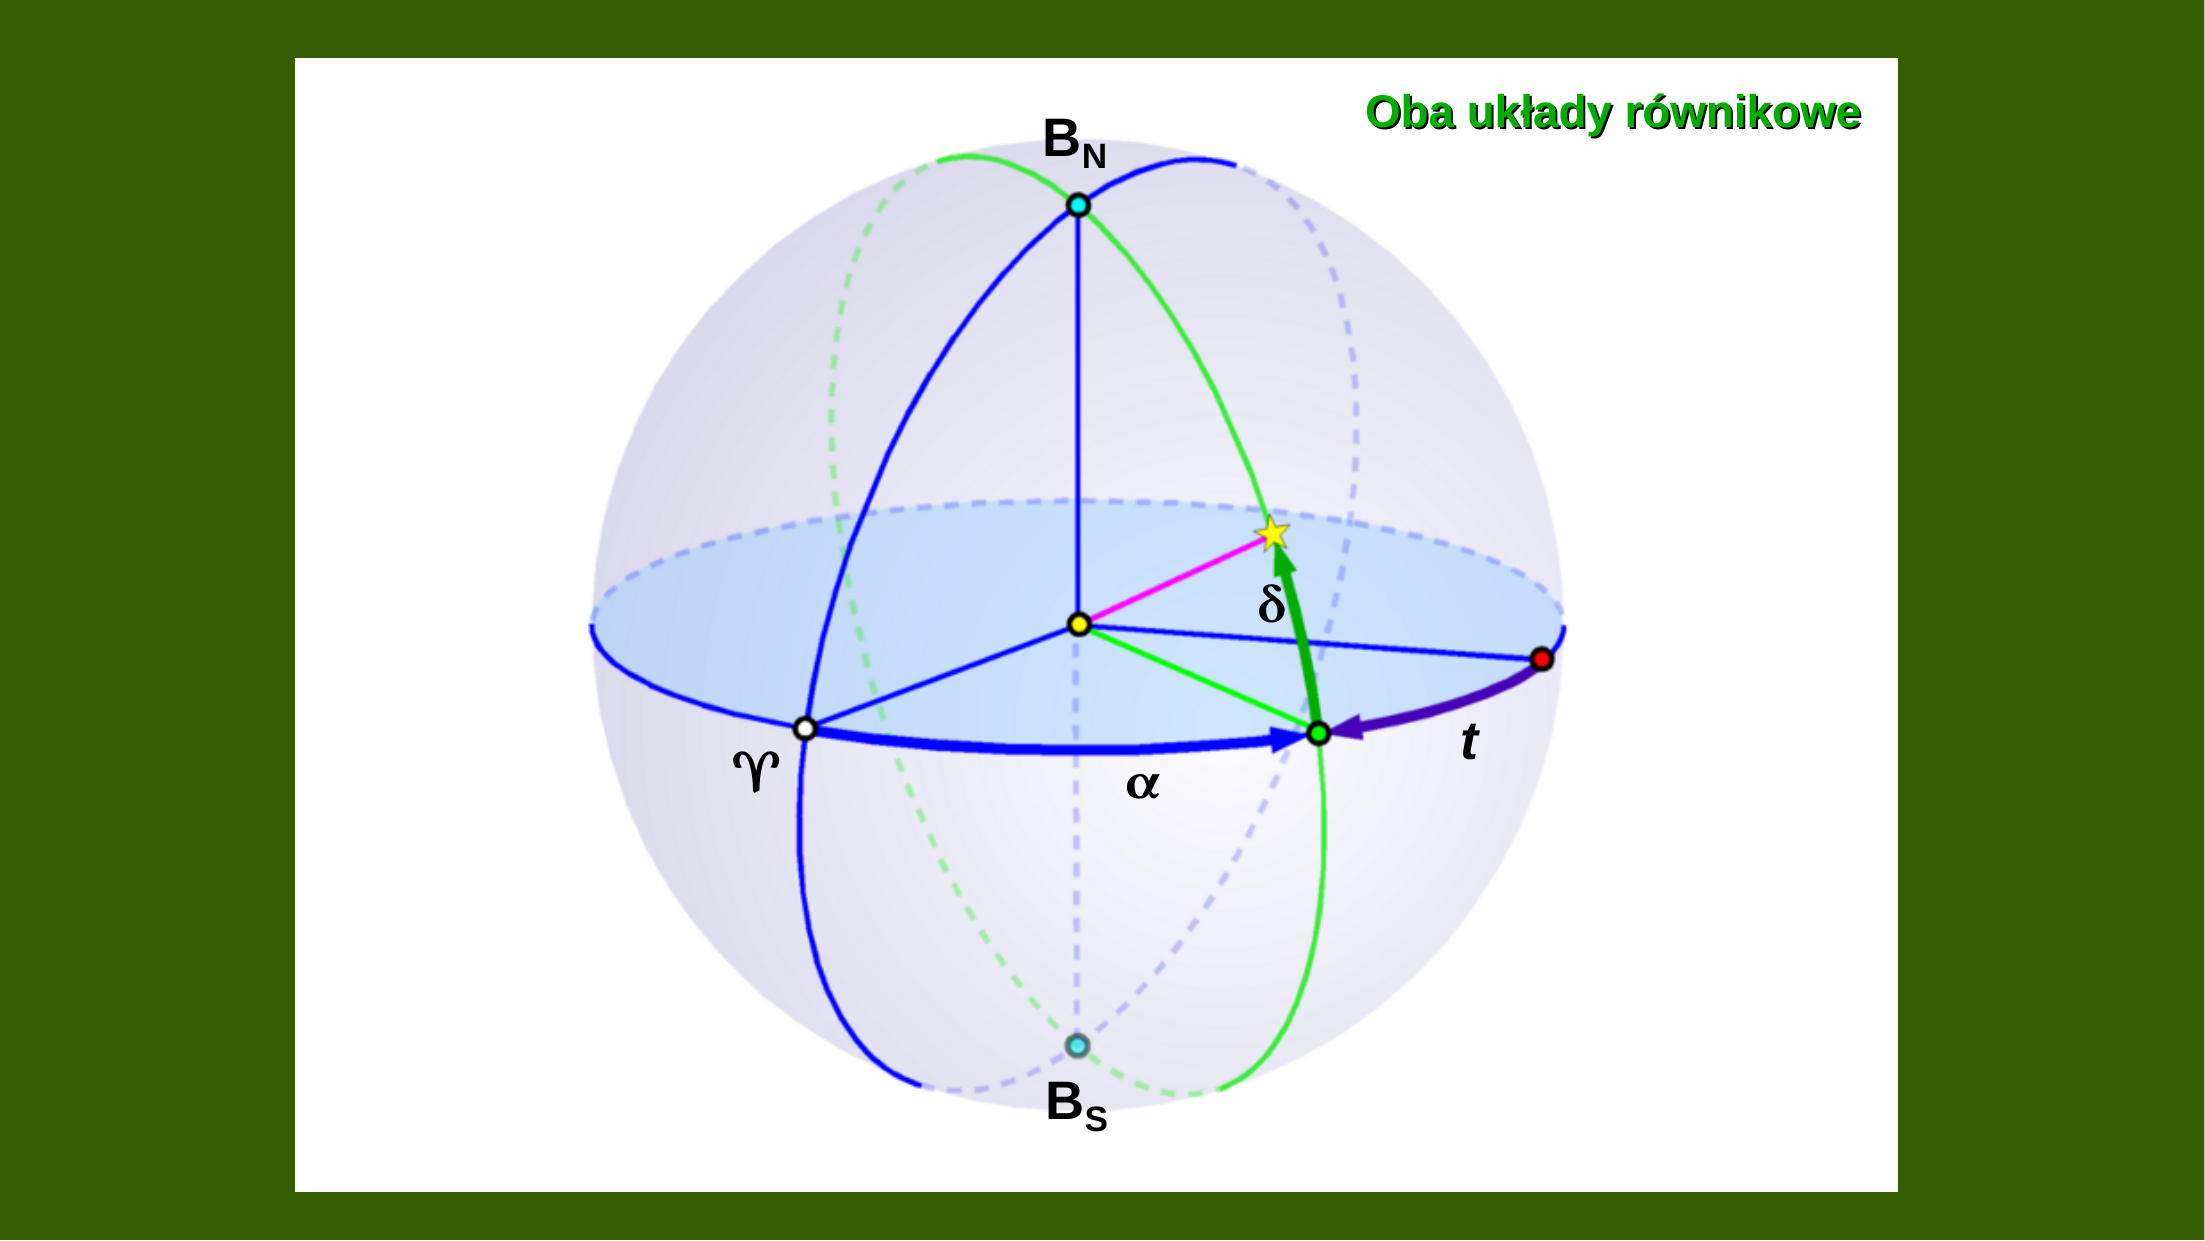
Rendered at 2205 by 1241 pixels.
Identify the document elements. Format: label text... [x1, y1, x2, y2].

text_box BS [1030, 1063, 1123, 1147]
text_box α [1110, 742, 1176, 820]
text_box Oba układy równikowe [1350, 78, 1877, 145]
picture [295, 58, 1898, 1192]
text_box BN [1027, 100, 1123, 183]
text_box δ [1243, 566, 1302, 644]
text_box ♈ [718, 729, 797, 806]
text_box t [1445, 703, 1494, 779]
